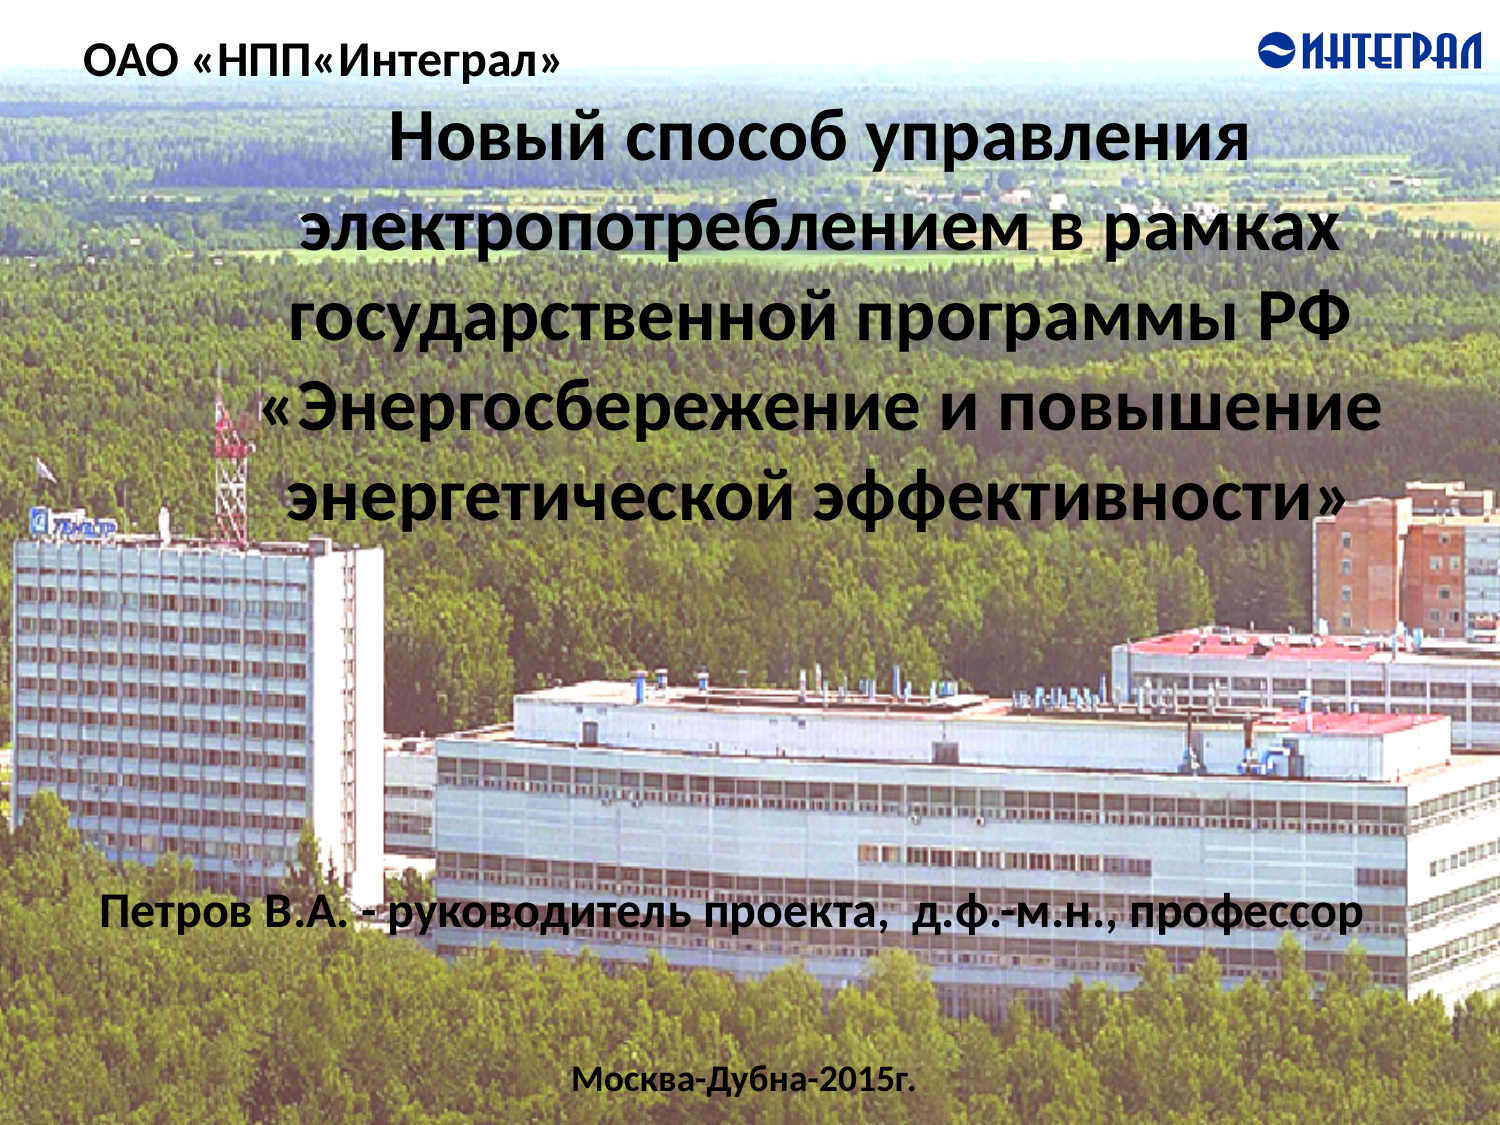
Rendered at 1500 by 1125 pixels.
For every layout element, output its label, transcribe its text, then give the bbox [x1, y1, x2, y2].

text_box Петров В.А. - руководитель проекта, д.ф.-м.н., профессор [41, 810, 1424, 946]
text_box Москва-Дубна-2015г. [407, 1046, 1081, 1107]
text_box Новый способ управления электропотреблением в рамках государственной программы РФ «Энергосбережение и повышение энергетической эффективности» [141, 78, 1500, 543]
text_box ОАО «НПП«Интеграл» [53, 19, 597, 94]
picture [0, 0, 1500, 1125]
